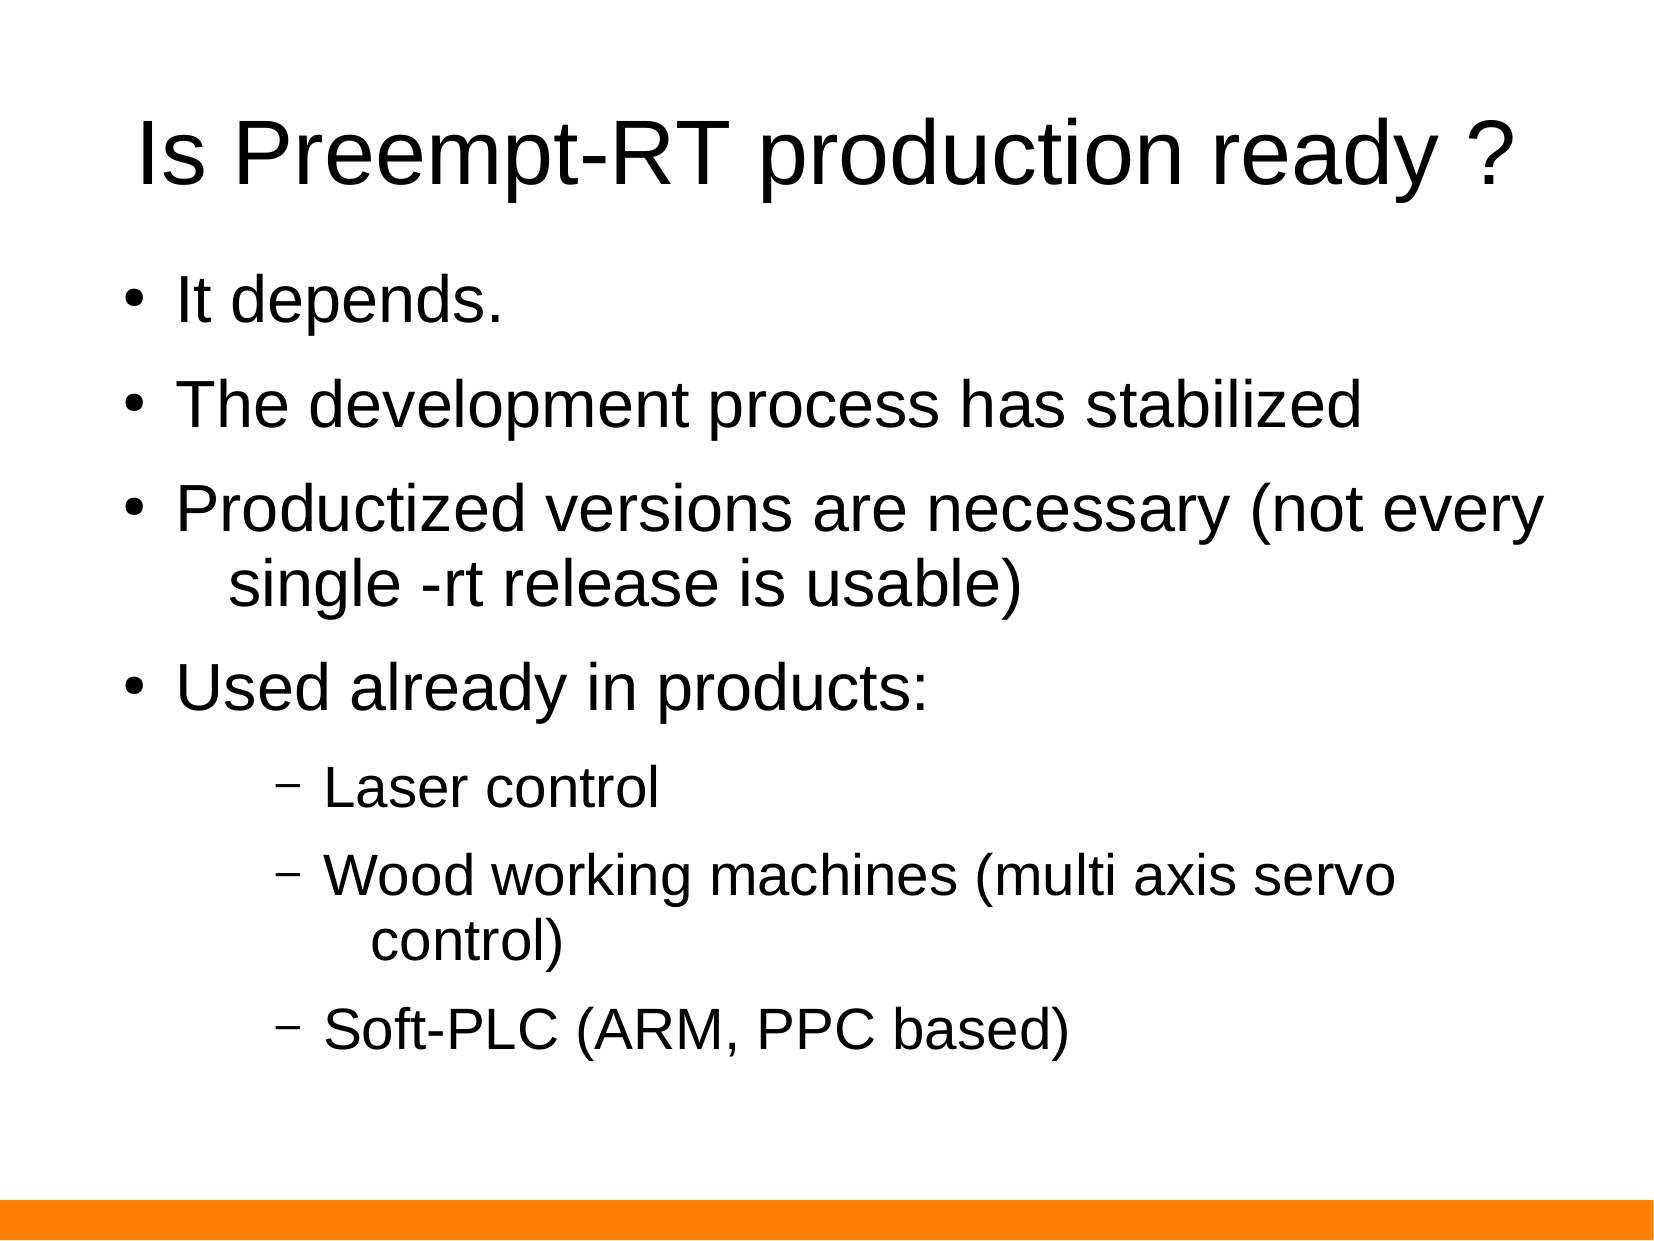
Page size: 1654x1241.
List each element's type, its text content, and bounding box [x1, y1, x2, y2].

text_box [0, 1200, 1654, 1241]
list It depends. The development process has stabilized Productized versions are necessary (not every single -rt release is usable) Used already in products: Laser control Wood working machines (multi axis servo control) Soft-PLC (ARM, PPC based) [86, 262, 1576, 1163]
title Is Preempt-RT production ready ? [82, 49, 1571, 257]
